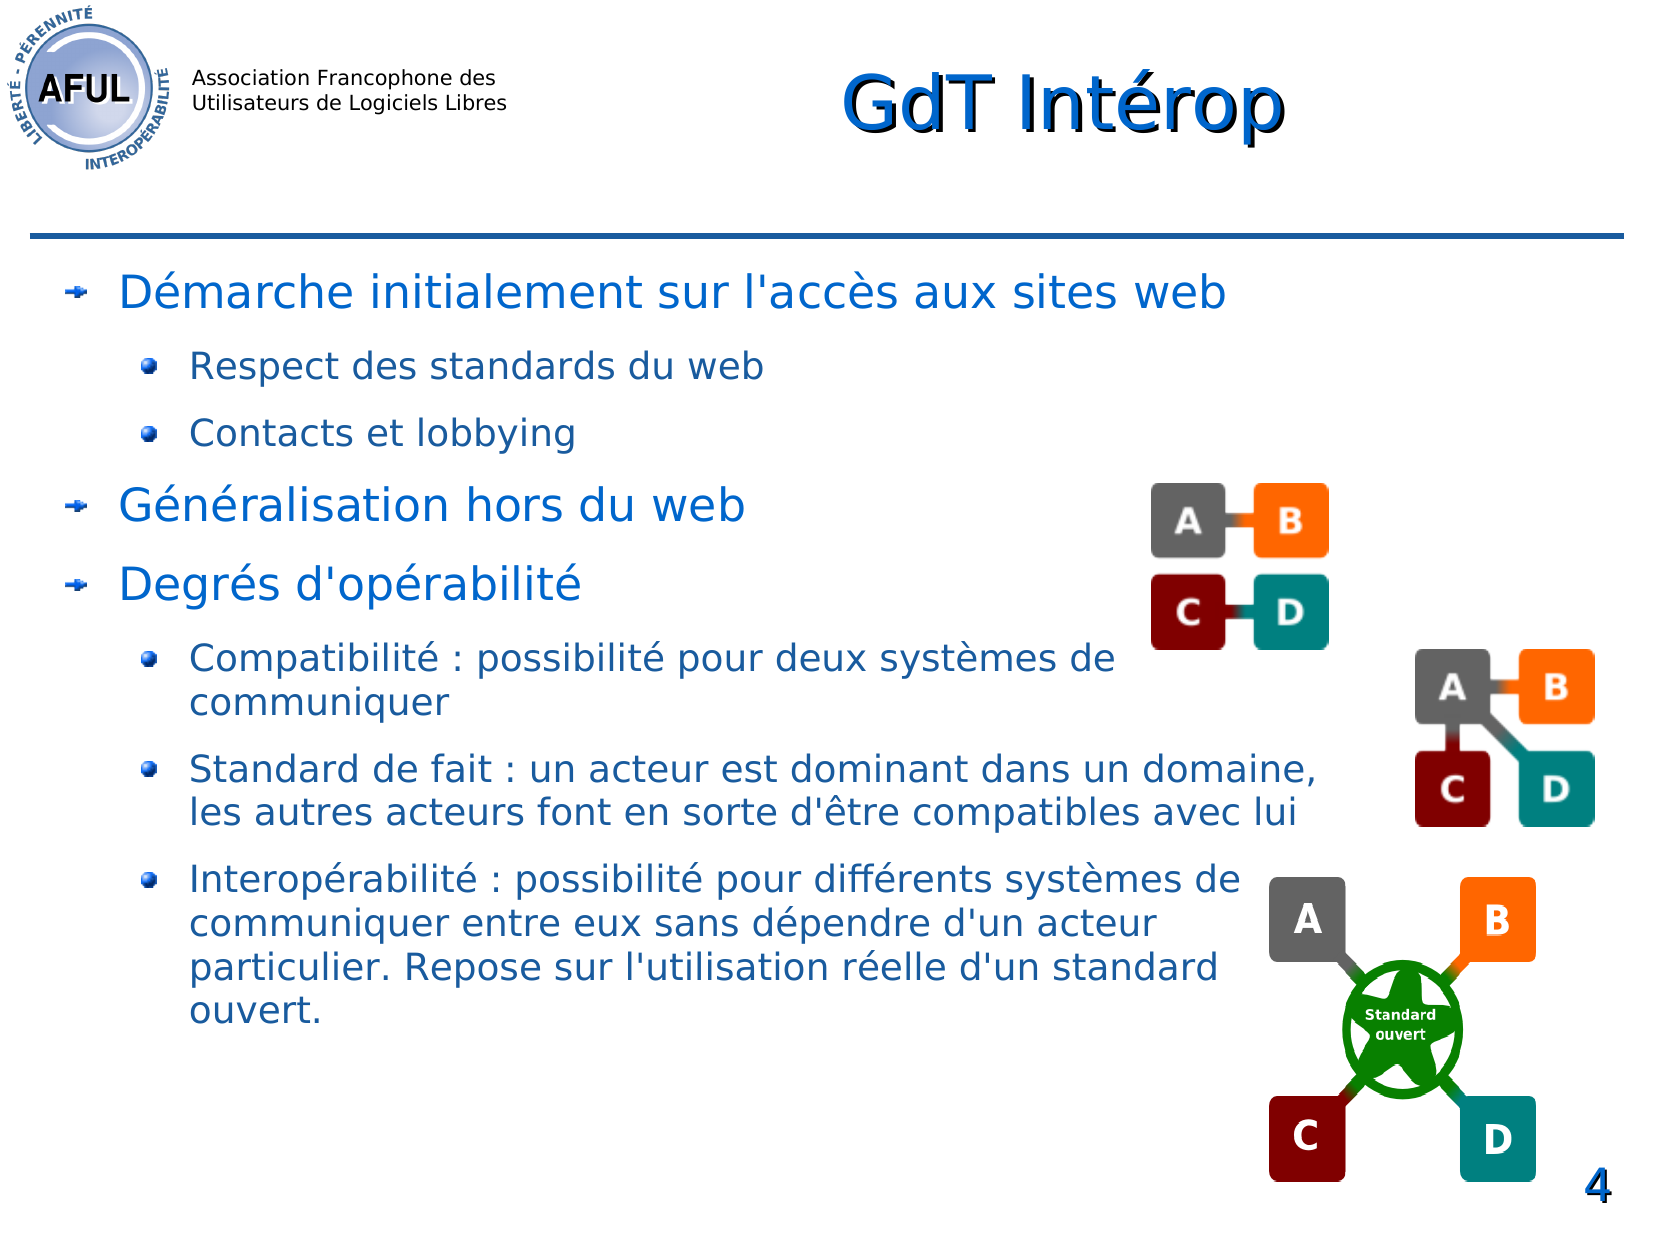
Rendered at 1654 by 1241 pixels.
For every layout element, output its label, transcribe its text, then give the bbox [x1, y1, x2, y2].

picture [0, 0, 178, 178]
list Démarche initialement sur l'accès aux sites web Respect des standards du web Contacts et lobbying Généralisation hors du web Degrés d'opérabilité Compatibilité : possibilité pour deux systèmes de communiquer Standard de fait : un acteur est dominant dans un domaine, les autres acteurs font en sorte d'être compatibles avec lui Interopérabilité : possibilité pour différents systèmes de communiquer entre eux sans dépendre d'un acteur particulier. Repose sur l'utilisation réelle d'un standard ouvert. [47, 265, 1359, 1211]
title GdT Intérop [501, 0, 1625, 207]
picture [1415, 649, 1595, 827]
picture [1151, 483, 1329, 650]
picture [1269, 877, 1536, 1182]
